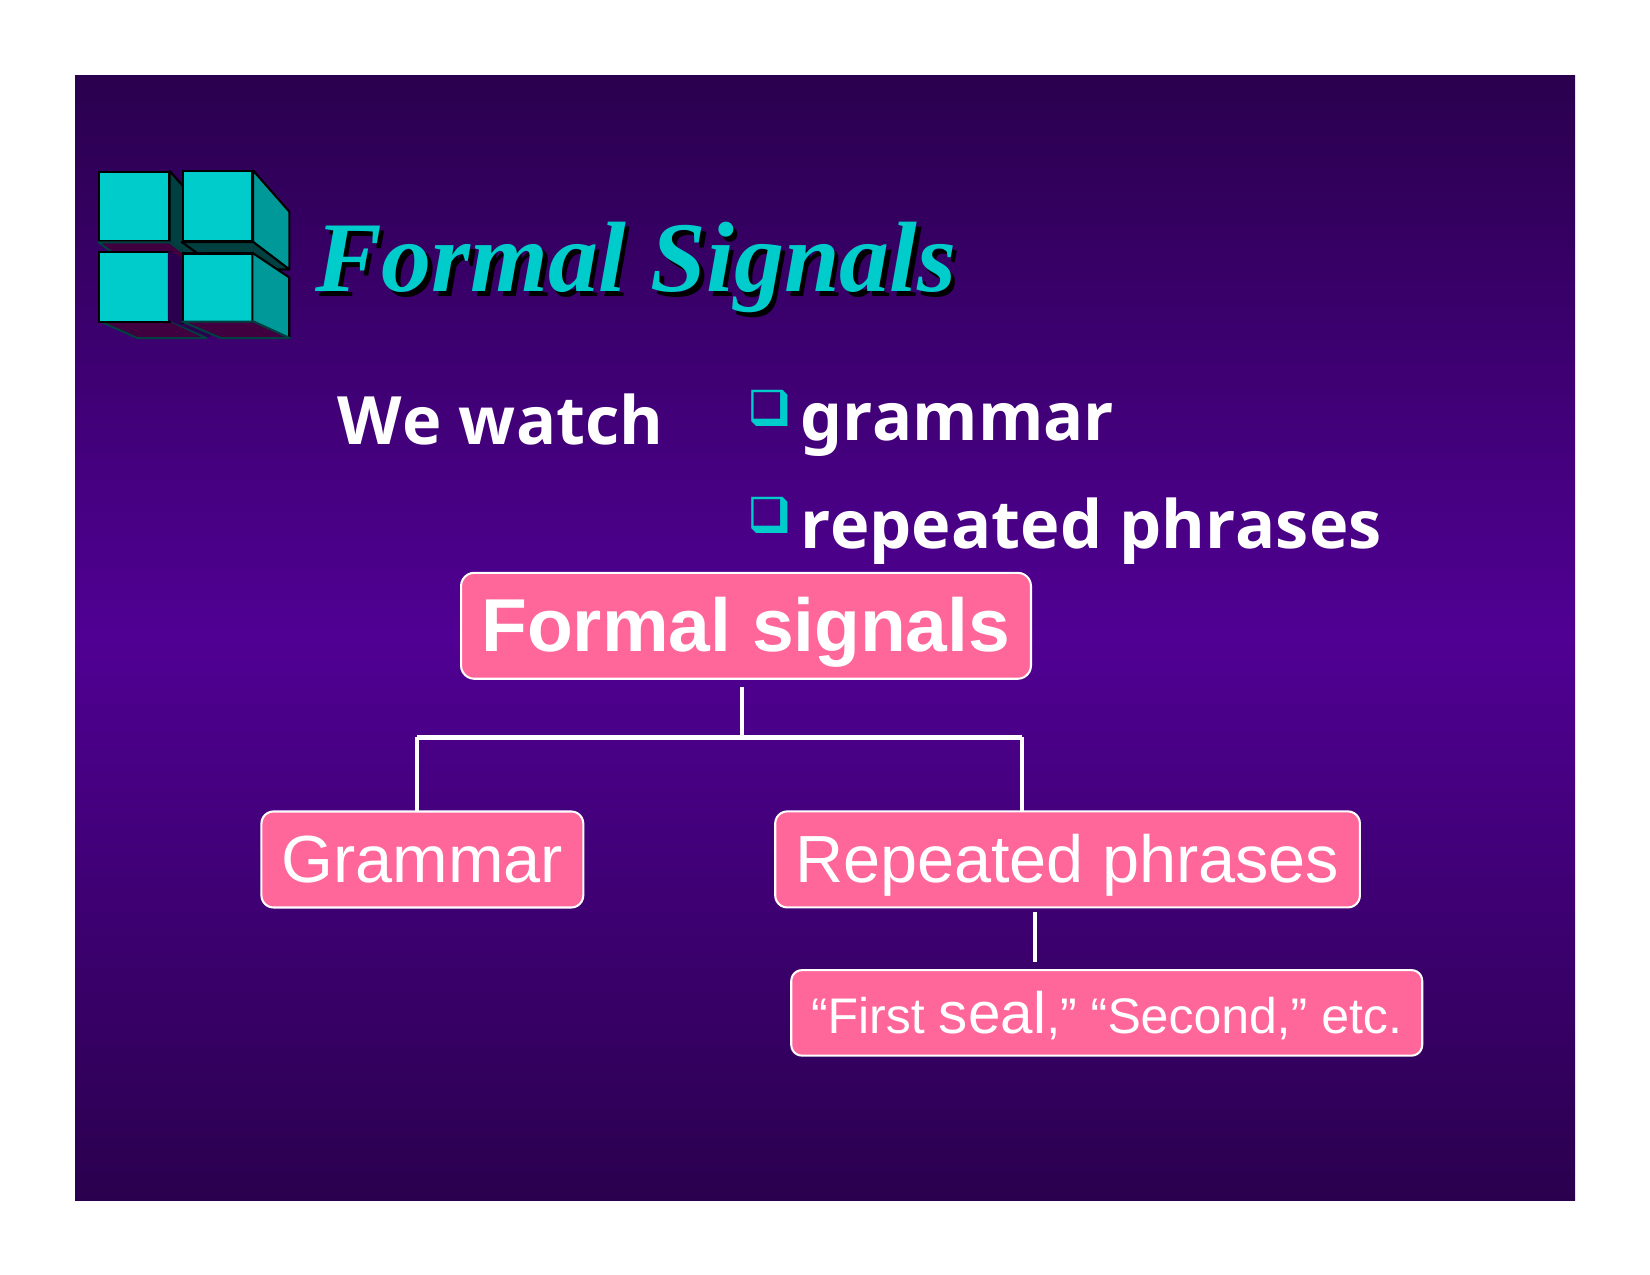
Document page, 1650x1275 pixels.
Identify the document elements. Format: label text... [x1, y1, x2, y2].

list grammar repeated phrases [732, 362, 1489, 588]
text_box Repeated phrases [775, 811, 1360, 908]
text_box We watch [323, 366, 693, 472]
text_box Grammar [261, 811, 584, 908]
text_box “First seal,” “Second,” etc. [791, 970, 1423, 1056]
title Formal Signals [299, 153, 1463, 363]
text_box Formal signals [461, 572, 1031, 679]
